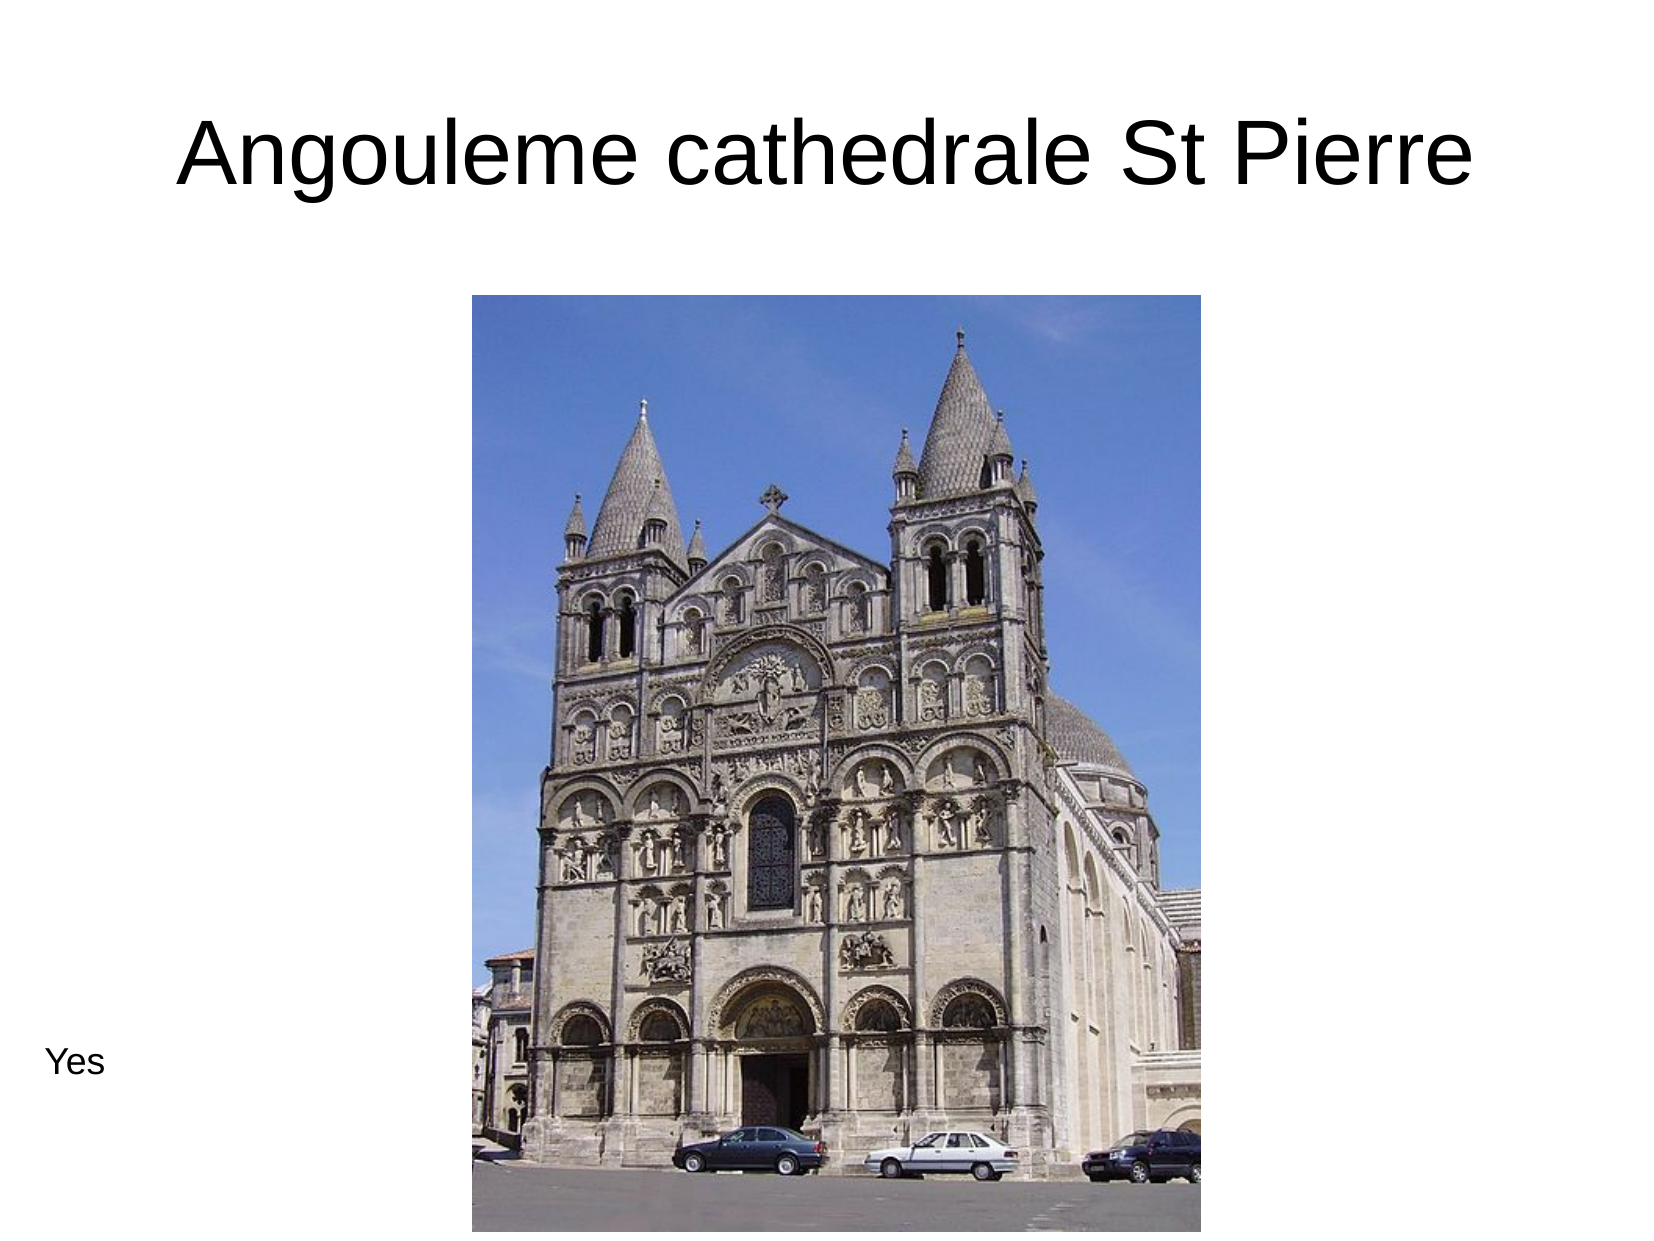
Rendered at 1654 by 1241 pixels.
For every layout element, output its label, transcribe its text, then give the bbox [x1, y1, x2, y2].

text_box Yes [29, 1033, 414, 1091]
picture [472, 295, 1201, 1232]
title Angouleme cathedrale St Pierre [82, 49, 1571, 257]
